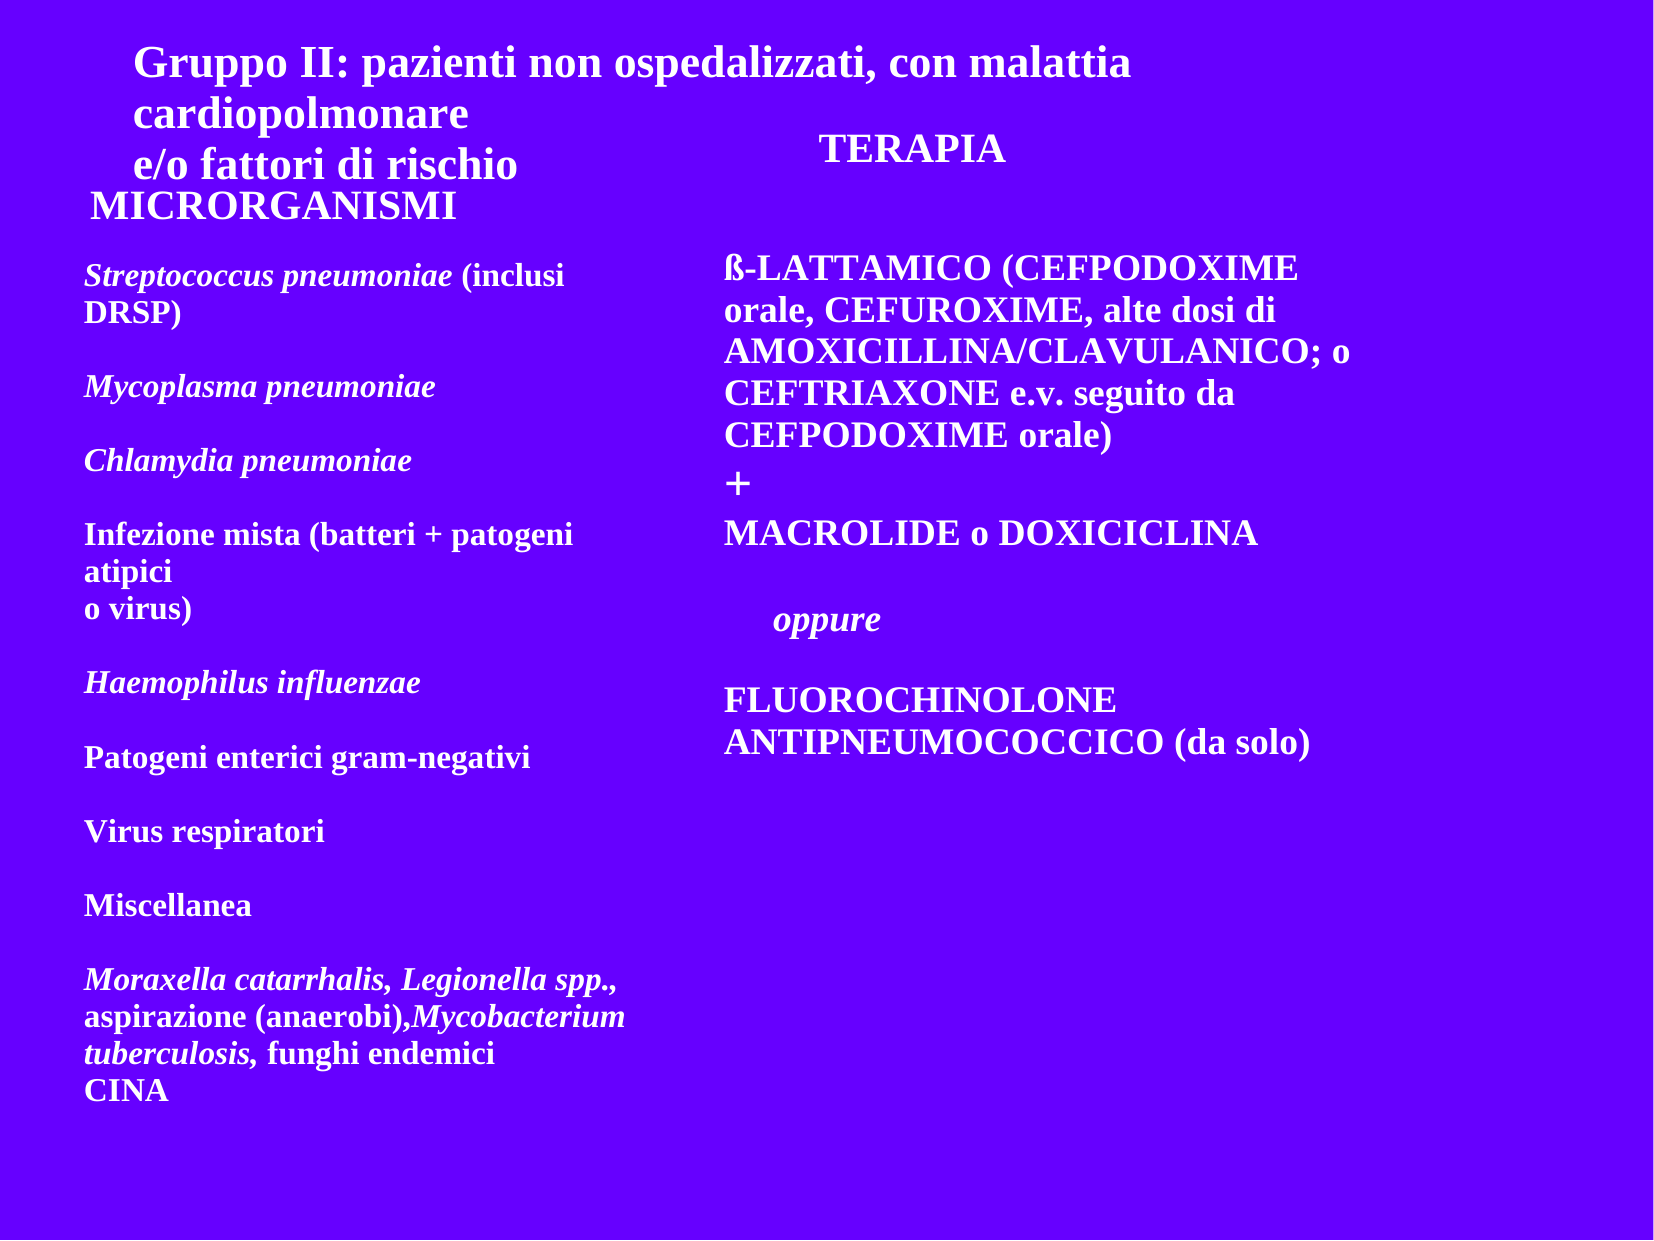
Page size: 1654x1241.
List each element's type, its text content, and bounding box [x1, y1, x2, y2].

text_box Gruppo II: pazienti non ospedalizzati, con malattia cardiopolmonare e/o fattori di rischio [118, 29, 1495, 147]
text_box TERAPIA [793, 118, 1034, 180]
text_box Streptococcus pneumoniae (inclusi DRSP) Mycoplasma pneumoniae Chlamydia pneumoniae Infezione mista (batteri + patogeni atipici o virus) Haemophilus influenzae Patogeni enterici gram-negativi Virus respiratori Miscellanea Moraxella catarrhalis, Legionella spp., aspirazione (anaerobi),Mycobacterium tuberculosis, funghi endemici CINA [69, 248, 679, 833]
text_box oppure [758, 590, 897, 648]
text_box MICRORGANISMI [75, 174, 473, 237]
text_box ß-LATTAMICO (CEFPODOXIME orale, CEFUROXIME, alte dosi di AMOXICILLINA/CLAVULANICO; o CEFTRIAXONE e.v. seguito da CEFPODOXIME orale) + MACROLIDE o DOXICICLINA FLUOROCHINOLONE ANTIPNEUMOCOCCICO (da solo) [709, 147, 1654, 827]
